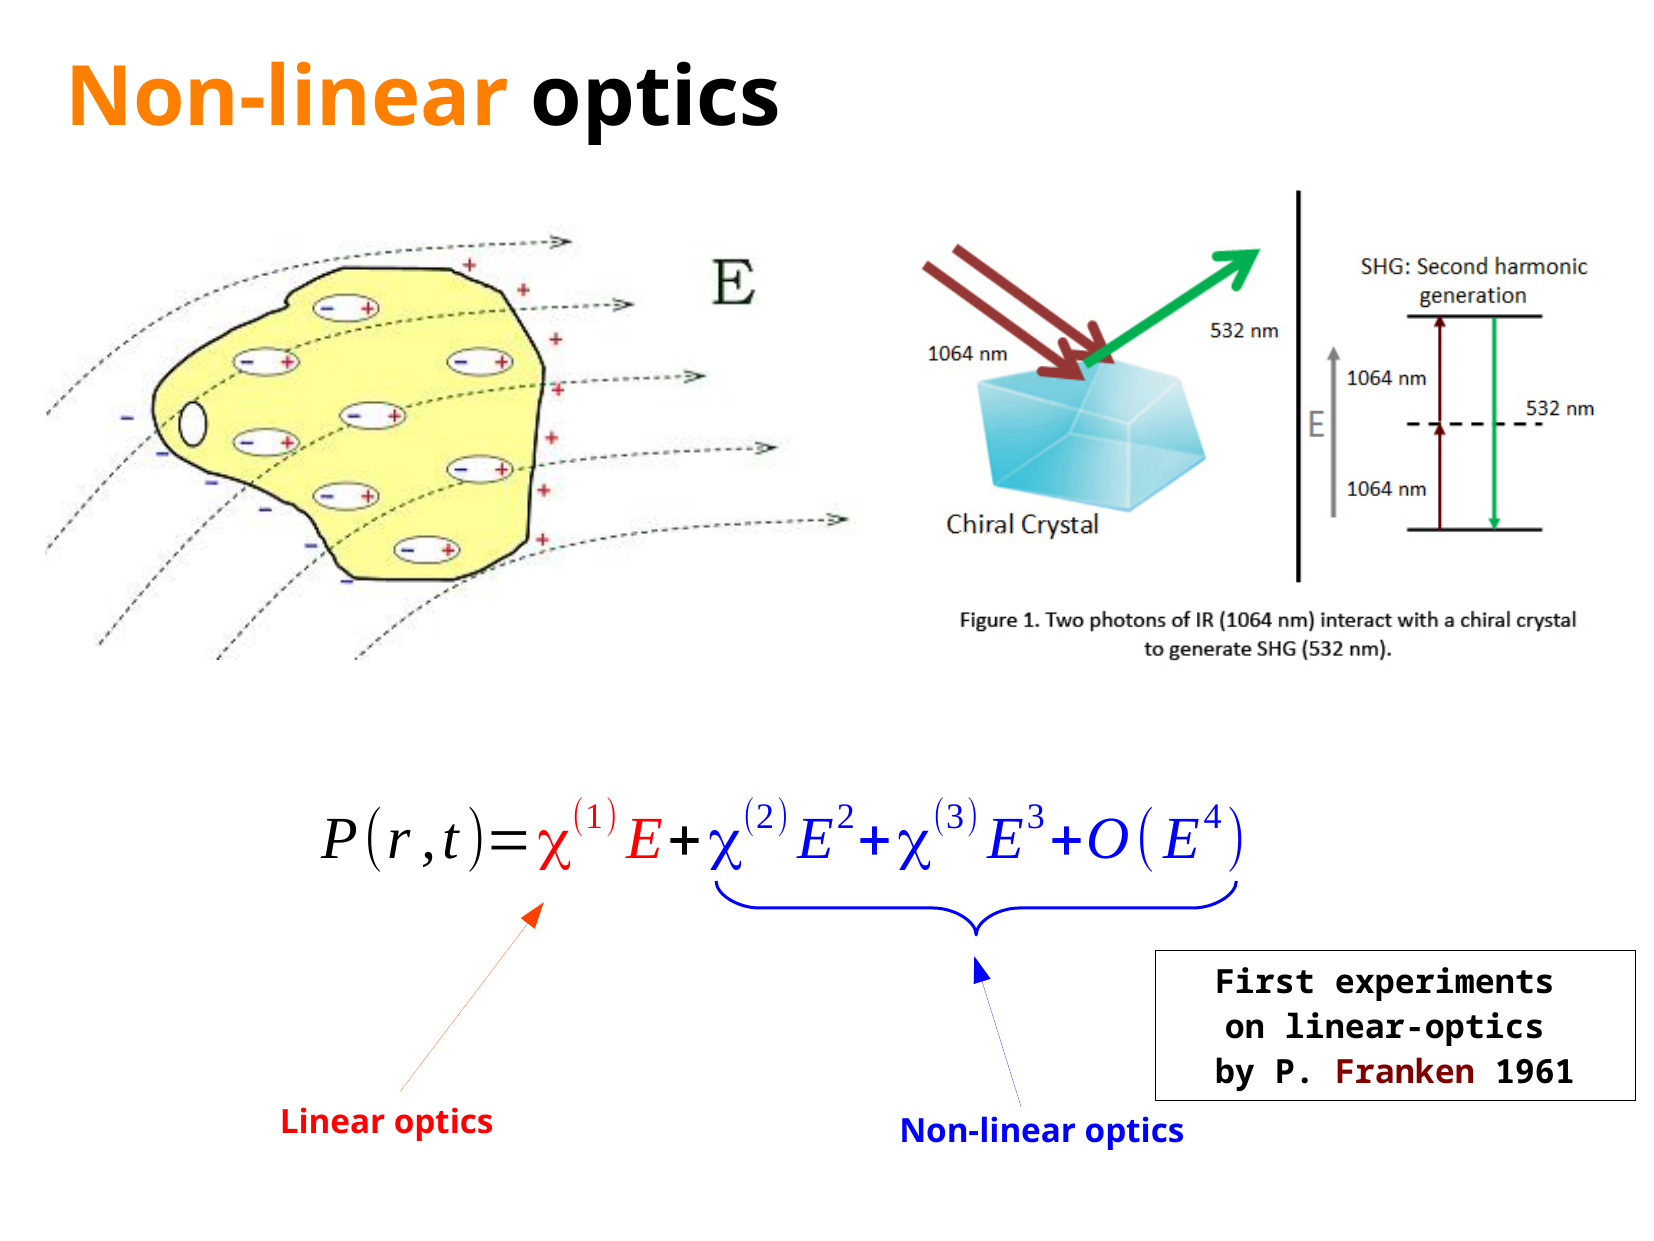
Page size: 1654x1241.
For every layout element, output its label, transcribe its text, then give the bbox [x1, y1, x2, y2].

chart [310, 794, 1254, 875]
text_box First experiments on linear-optics by P. Franken 1961 [1155, 950, 1636, 1066]
text_box Linear optics [265, 1091, 562, 1154]
title Non-linear optics [30, 45, 1564, 143]
text_box Non-linear optics [884, 1099, 1316, 1163]
picture [45, 209, 859, 661]
picture [909, 185, 1615, 689]
